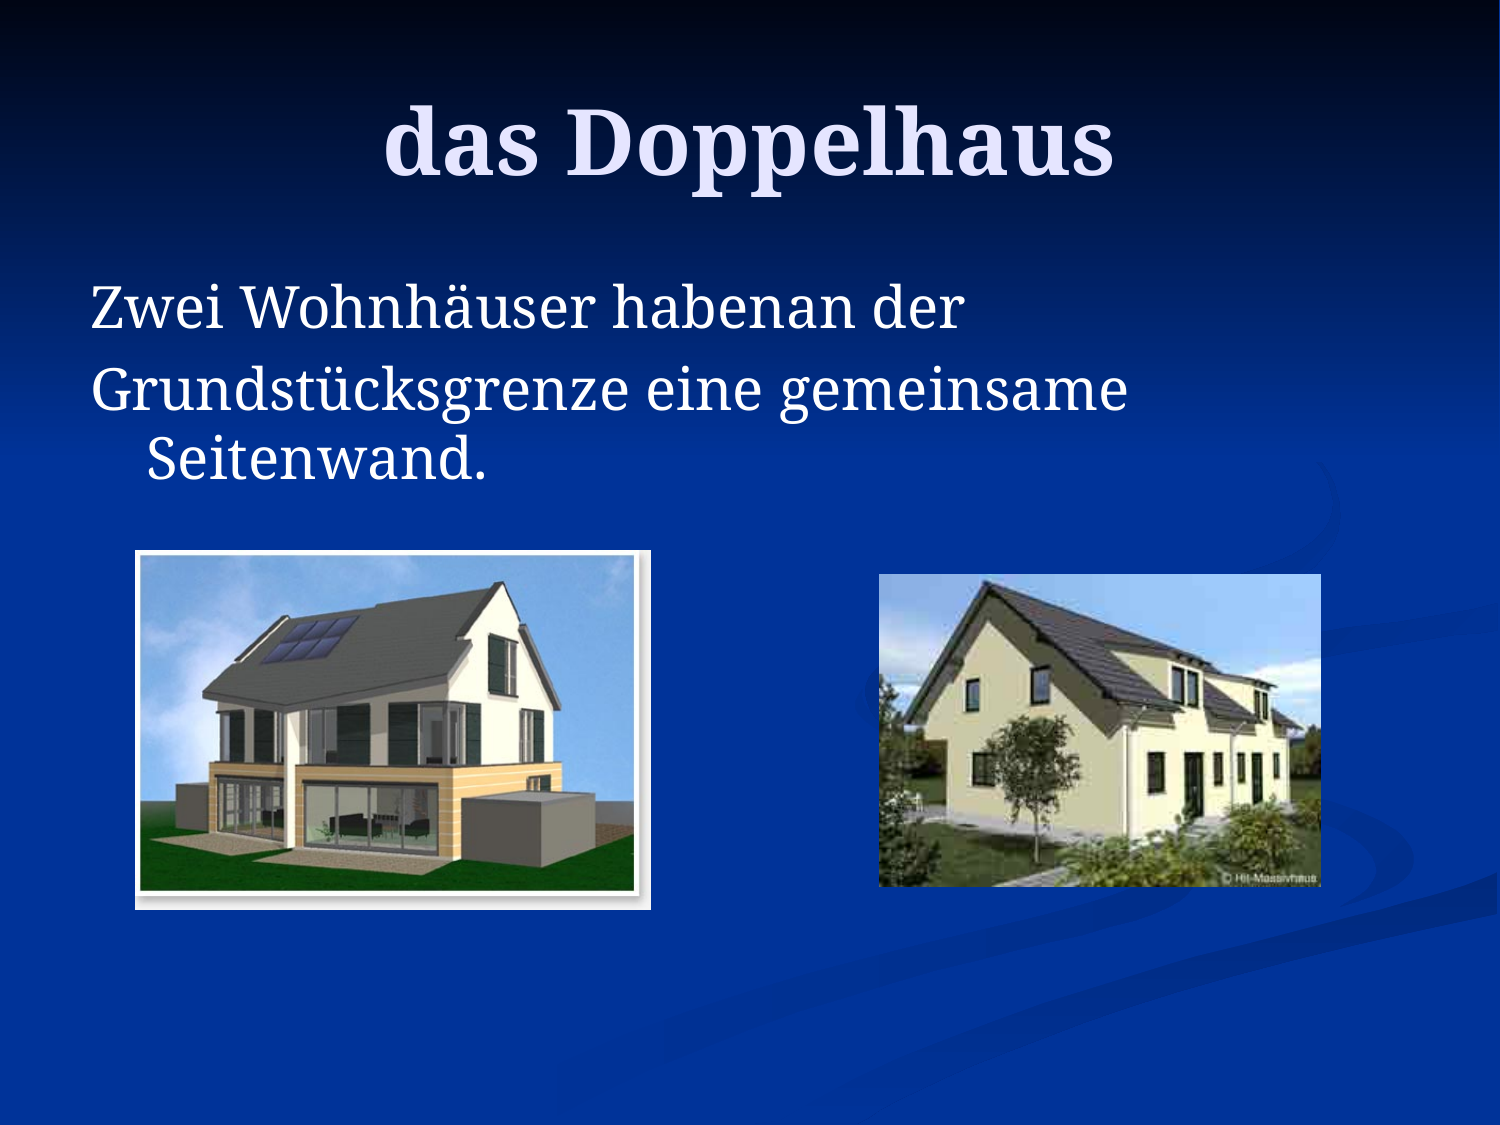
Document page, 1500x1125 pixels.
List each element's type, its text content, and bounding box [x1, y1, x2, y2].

title das Doppelhaus [75, 45, 1425, 233]
list Zwei Wohnhäuser habenan der Grundstücksgrenze eine gemeinsame Seitenwand. [75, 262, 1459, 1005]
picture [879, 574, 1321, 887]
picture [135, 550, 651, 910]
